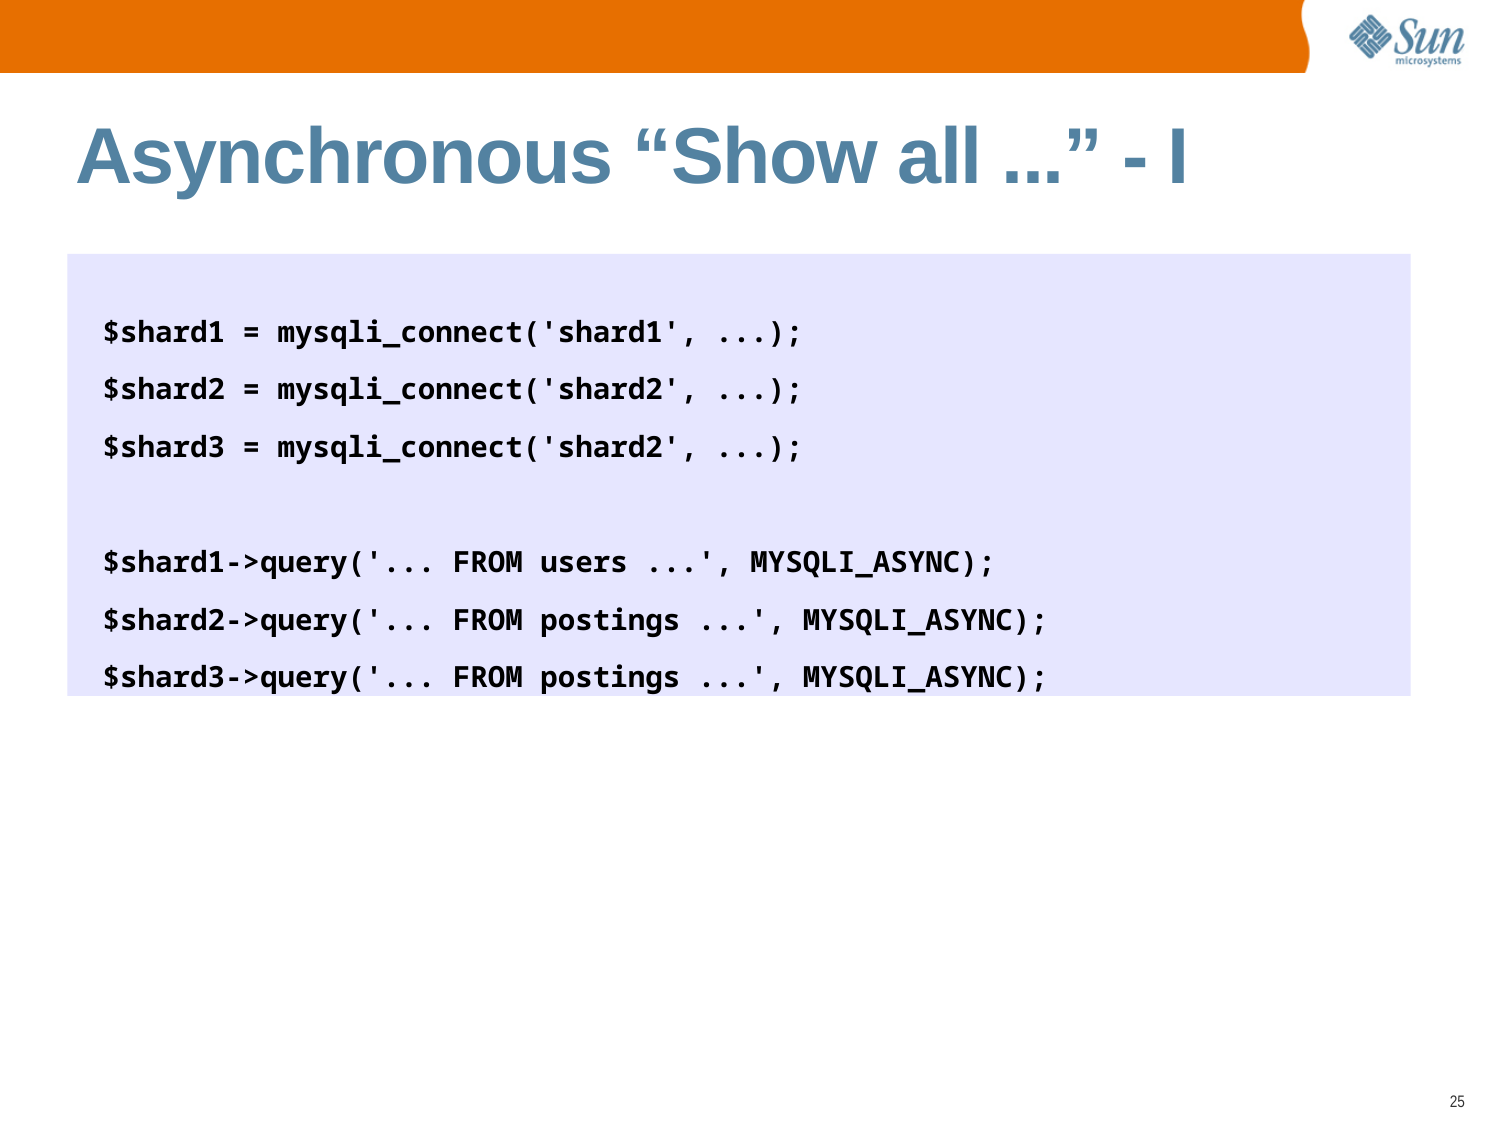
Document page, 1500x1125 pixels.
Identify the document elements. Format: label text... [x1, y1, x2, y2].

picture [0, 0, 1500, 73]
title Asynchronous “Show all ...” - I [75, 119, 1437, 224]
text_box $shard1 = mysqli_connect('shard1', ...); $shard2 = mysqli_connect('shard2', ...); $shard3 = mysqli_connect('shard2', ...); $shard1->query('... FROM users ...', MYSQLI_ASYNC); $shard2->query('... FROM postings ...', MYSQLI_ASYNC); $shard3->query('... FROM postings ...', MYSQLI_ASYNC); [67, 253, 1411, 693]
